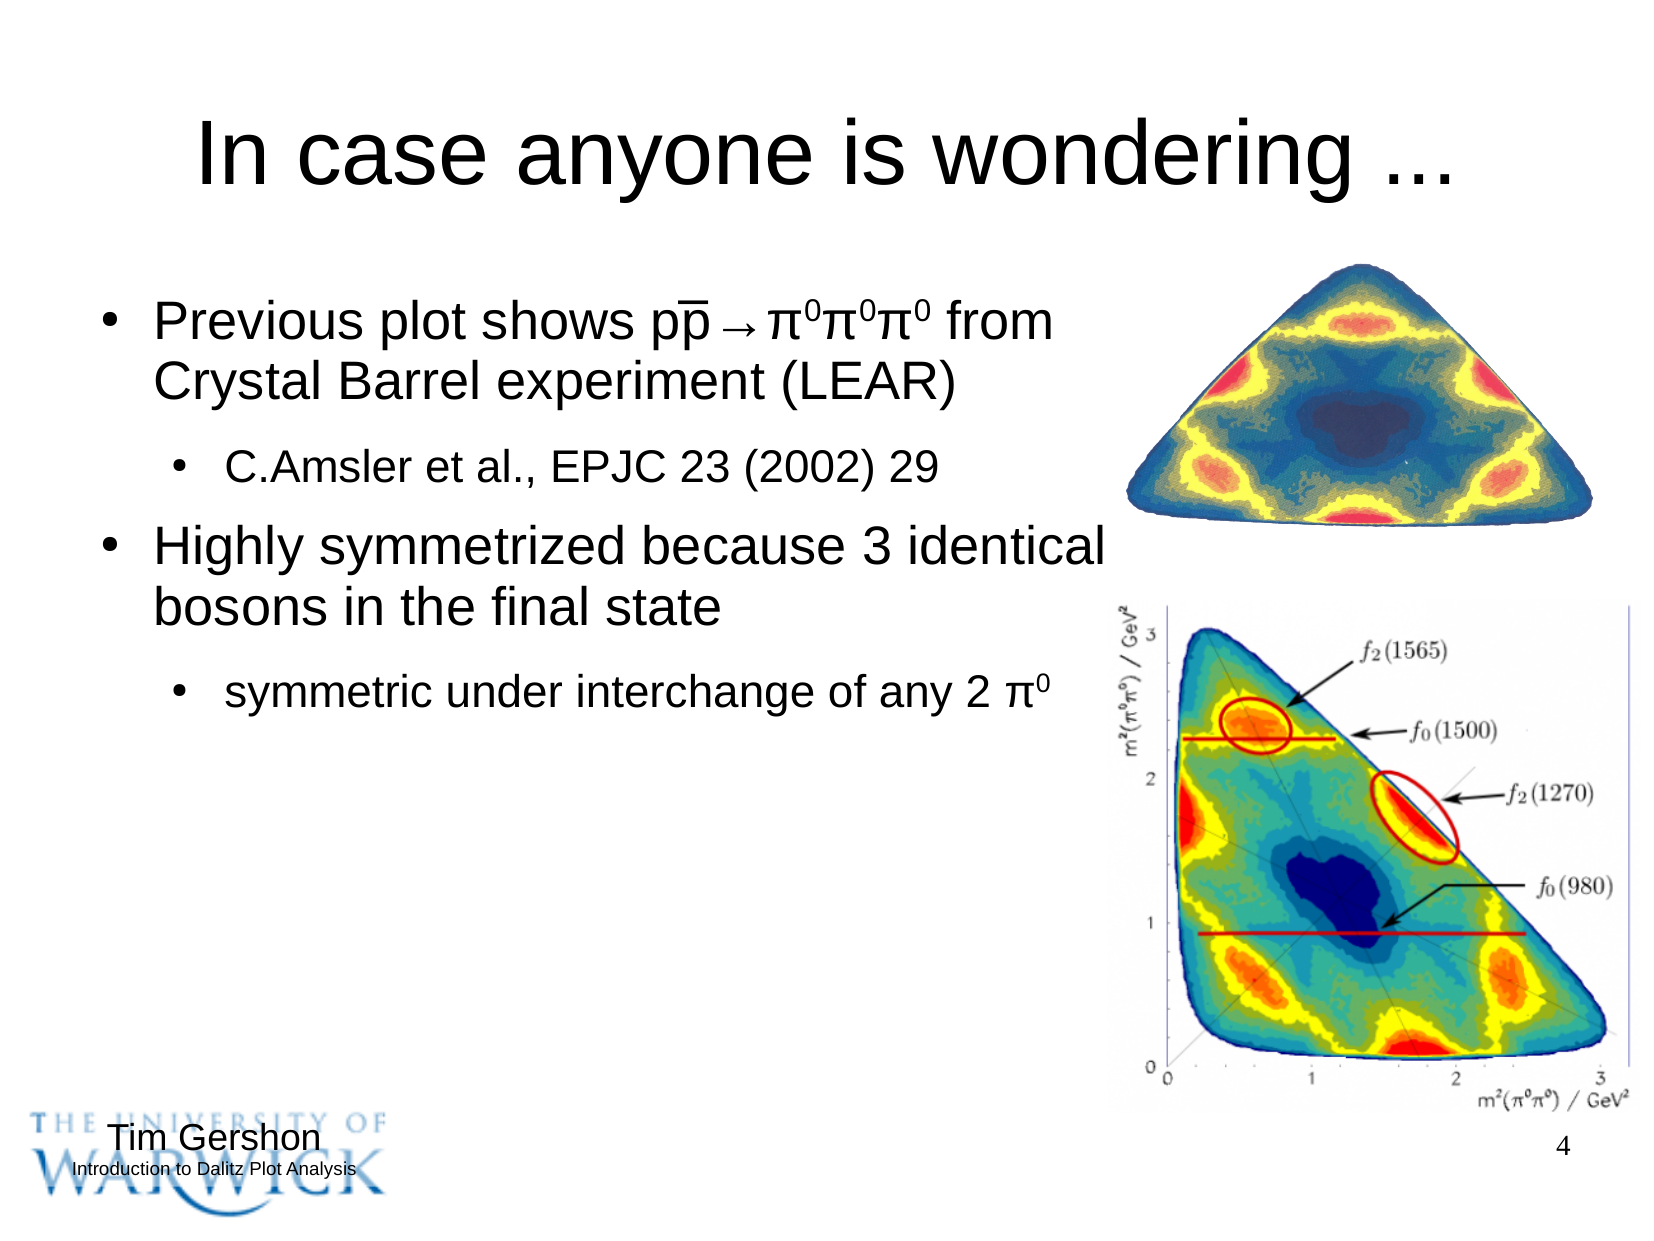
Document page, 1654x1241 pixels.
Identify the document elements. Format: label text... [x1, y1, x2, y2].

title In case anyone is wondering ... [82, 49, 1571, 257]
picture [19, 1106, 406, 1232]
text_box Tim Gershon Introduction to Dalitz Plot Analysis [45, 1108, 383, 1187]
text_box – [649, 259, 739, 336]
list Previous plot shows pp→π0π0π0 from Crystal Barrel experiment (LEAR) C.Amsler et al., EPJC 23 (2002) 29 Highly symmetrized because 3 identical bosons in the final state symmetric under interchange of any 2 π0 [82, 290, 1182, 1109]
picture [1107, 221, 1641, 1113]
